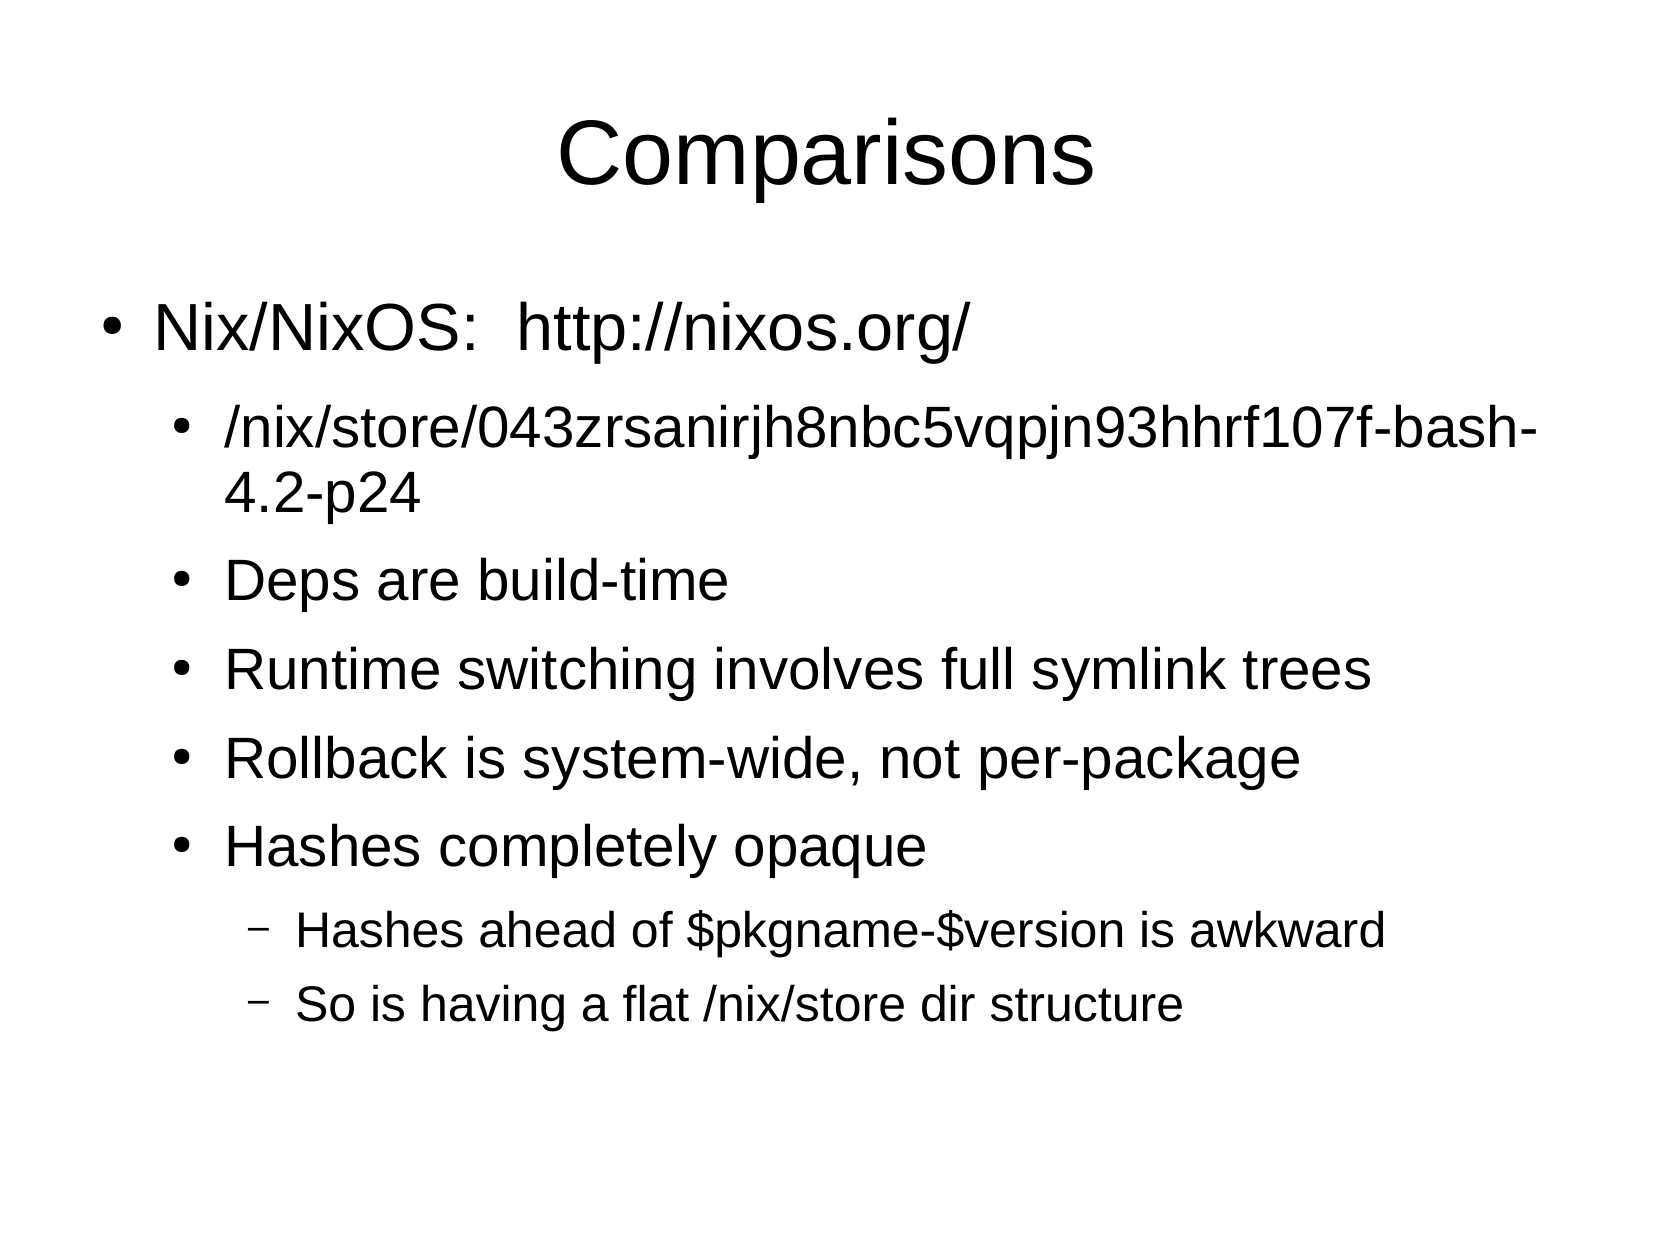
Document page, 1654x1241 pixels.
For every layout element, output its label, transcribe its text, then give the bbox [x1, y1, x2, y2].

list Nix/NixOS: http://nixos.org/ /nix/store/043zrsanirjh8nbc5vqpjn93hhrf107f-bash-4.2-p24 Deps are build-time Runtime switching involves full symlink trees Rollback is system-wide, not per-package Hashes completely opaque Hashes ahead of $pkgname-$version is awkward So is having a flat /nix/store dir structure [82, 290, 1571, 1216]
title Comparisons [82, 49, 1571, 257]
